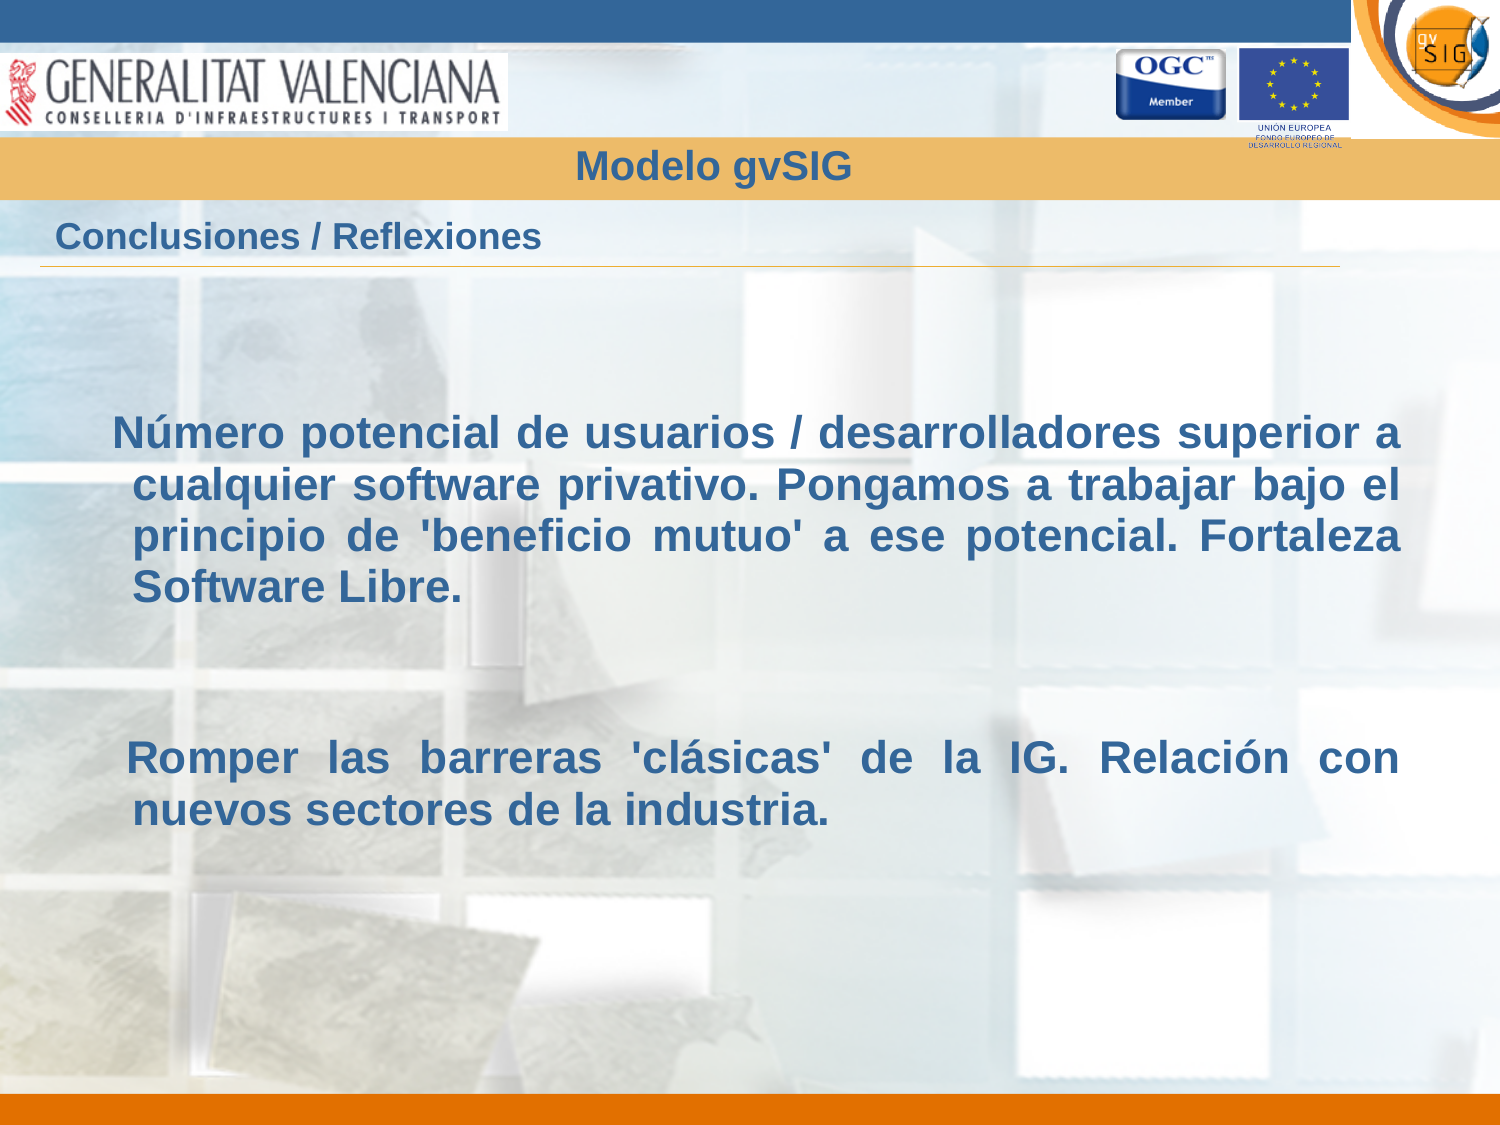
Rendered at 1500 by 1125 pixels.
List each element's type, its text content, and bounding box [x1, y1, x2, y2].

text_box Modelo gvSIG [0, 137, 1429, 203]
picture [1116, 49, 1226, 120]
text_box Conclusiones / Reflexiones [40, 210, 691, 271]
picture [0, 53, 508, 131]
picture [1237, 0, 1500, 139]
text_box Número potencial de usuarios / desarrolladores superior a cualquier software privativo. Pongamos a trabajar bajo el principio de 'beneficio mutuo' a ese potencial. Fortaleza Software Libre. Romper las barreras 'clásicas' de la IG. Relación con nuevos sectores de la industria. [0, 342, 1417, 843]
